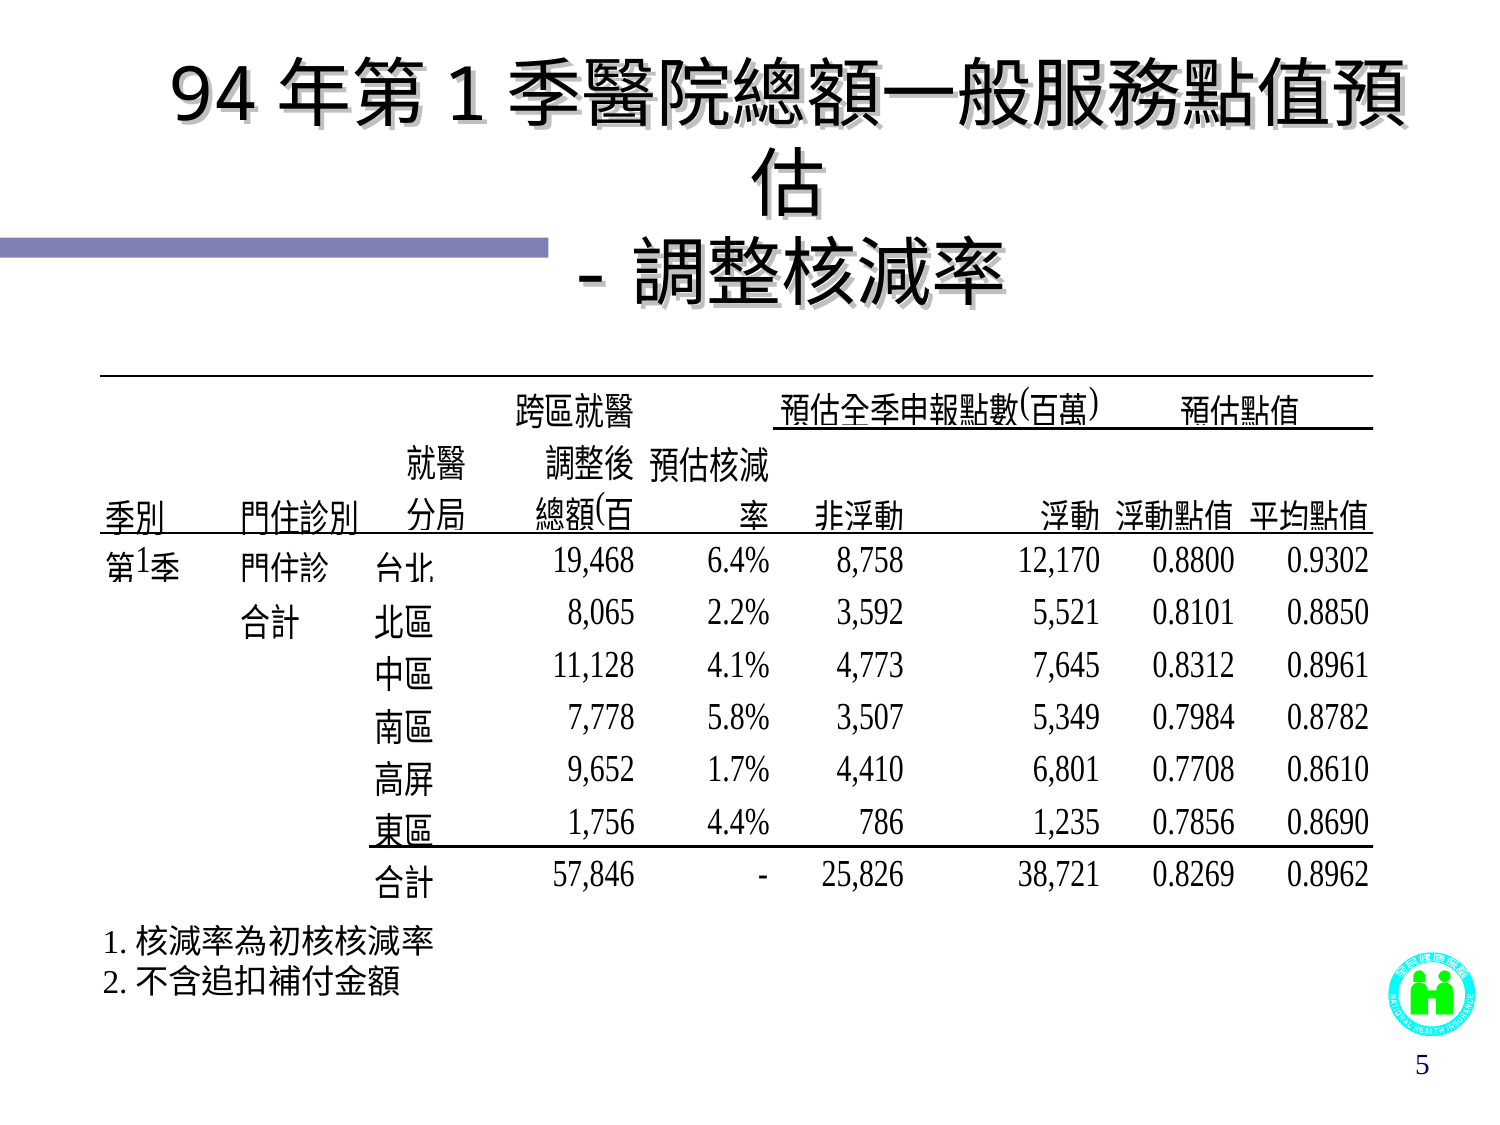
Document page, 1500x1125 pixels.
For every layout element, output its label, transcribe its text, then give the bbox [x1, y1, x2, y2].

text_box 1.核減率為初核核減率 2.不含追扣補付金額 [87, 912, 443, 1008]
chart [99, 375, 1375, 901]
title 94年第1季醫院總額一般服務點值預估 -調整核減率 [150, 37, 1426, 225]
text_box [1400, 1037, 1476, 1125]
